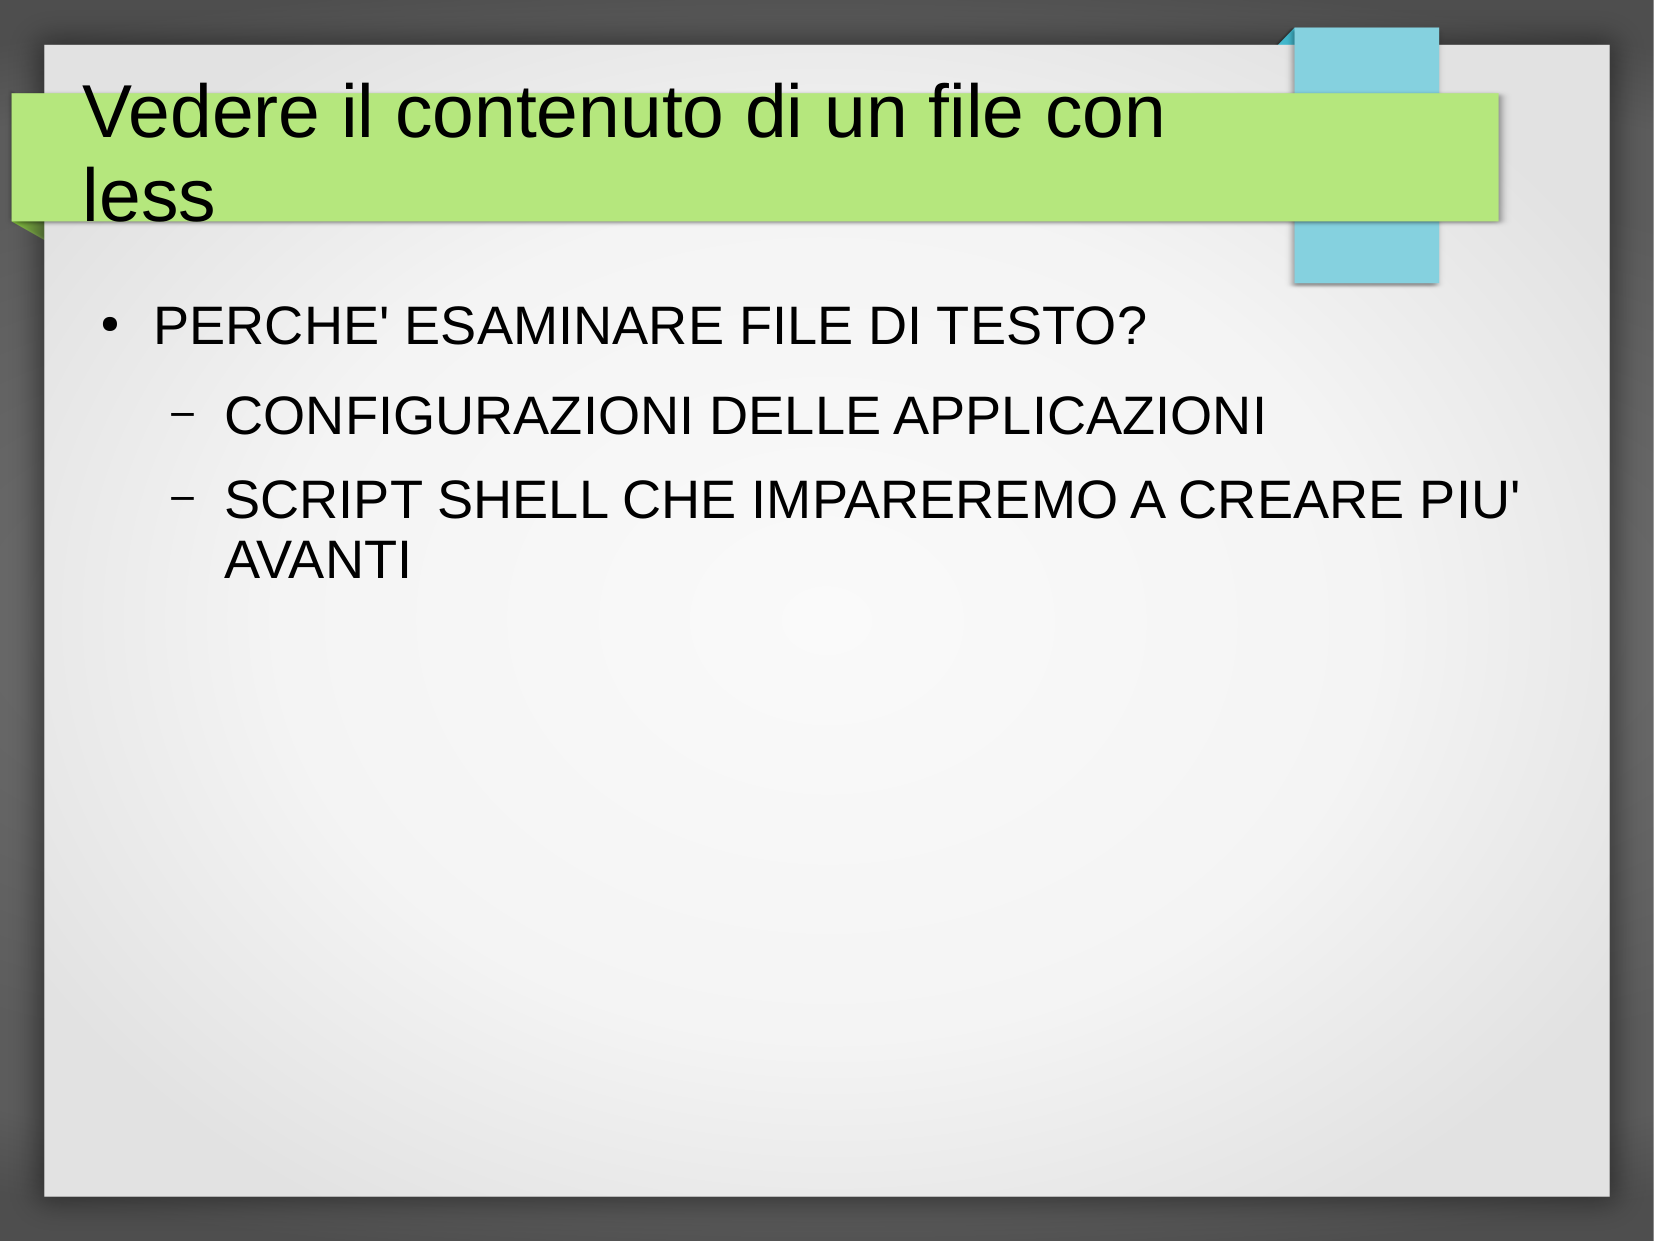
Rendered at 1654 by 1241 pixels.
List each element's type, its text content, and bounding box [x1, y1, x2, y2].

picture [0, 0, 1654, 1241]
title Vedere il contenuto di un file con less [82, 69, 1264, 238]
list PERCHE' ESAMINARE FILE DI TESTO? CONFIGURAZIONI DELLE APPLICAZIONI SCRIPT SHELL CHE IMPAREREMO A CREARE PIU' AVANTI [82, 295, 1571, 1015]
